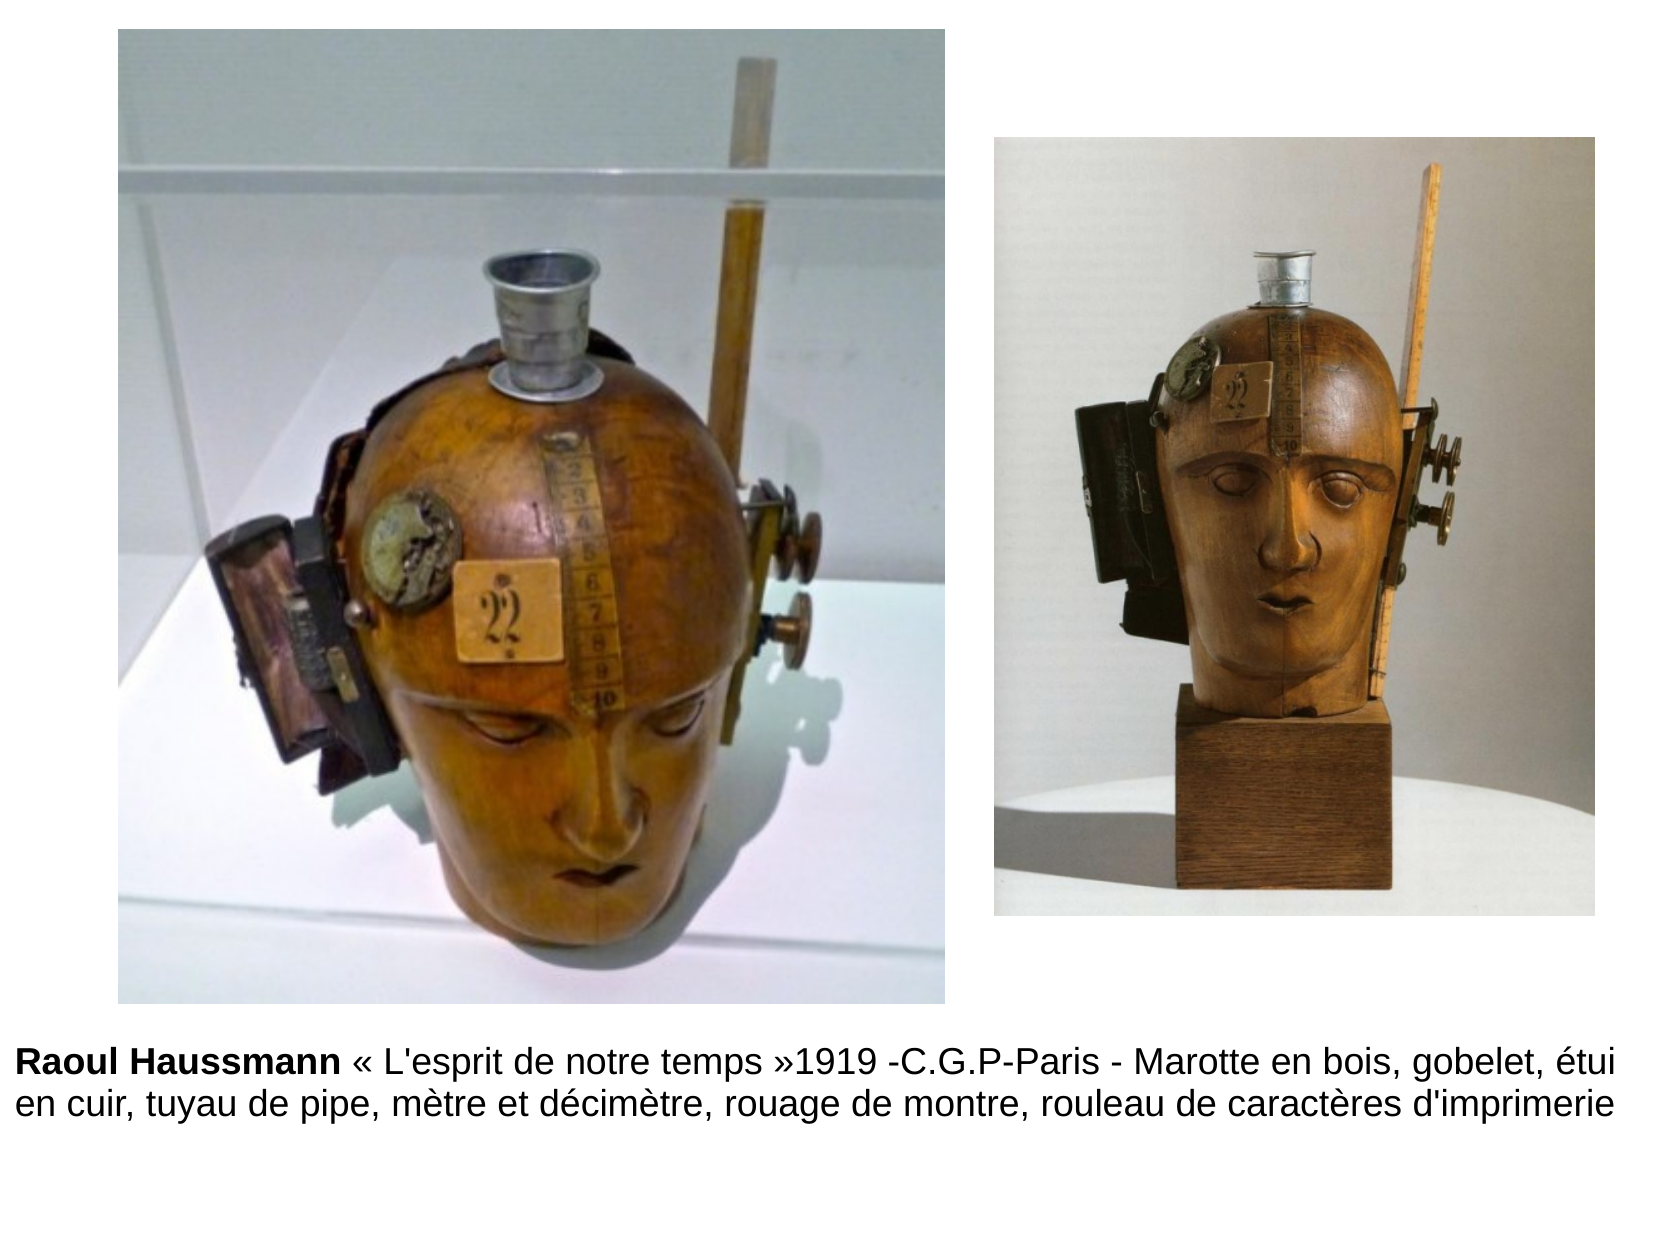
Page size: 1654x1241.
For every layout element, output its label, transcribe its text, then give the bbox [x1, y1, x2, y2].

text_box Raoul Haussmann « L'esprit de notre temps »1919 -C.G.P-Paris - Marotte en bois, gobelet, étui en cuir, tuyau de pipe, mètre et décimètre, rouage de montre, rouleau de caractères d'imprimerie [0, 1033, 1643, 1134]
picture [994, 137, 1595, 916]
picture [118, 29, 945, 1004]
